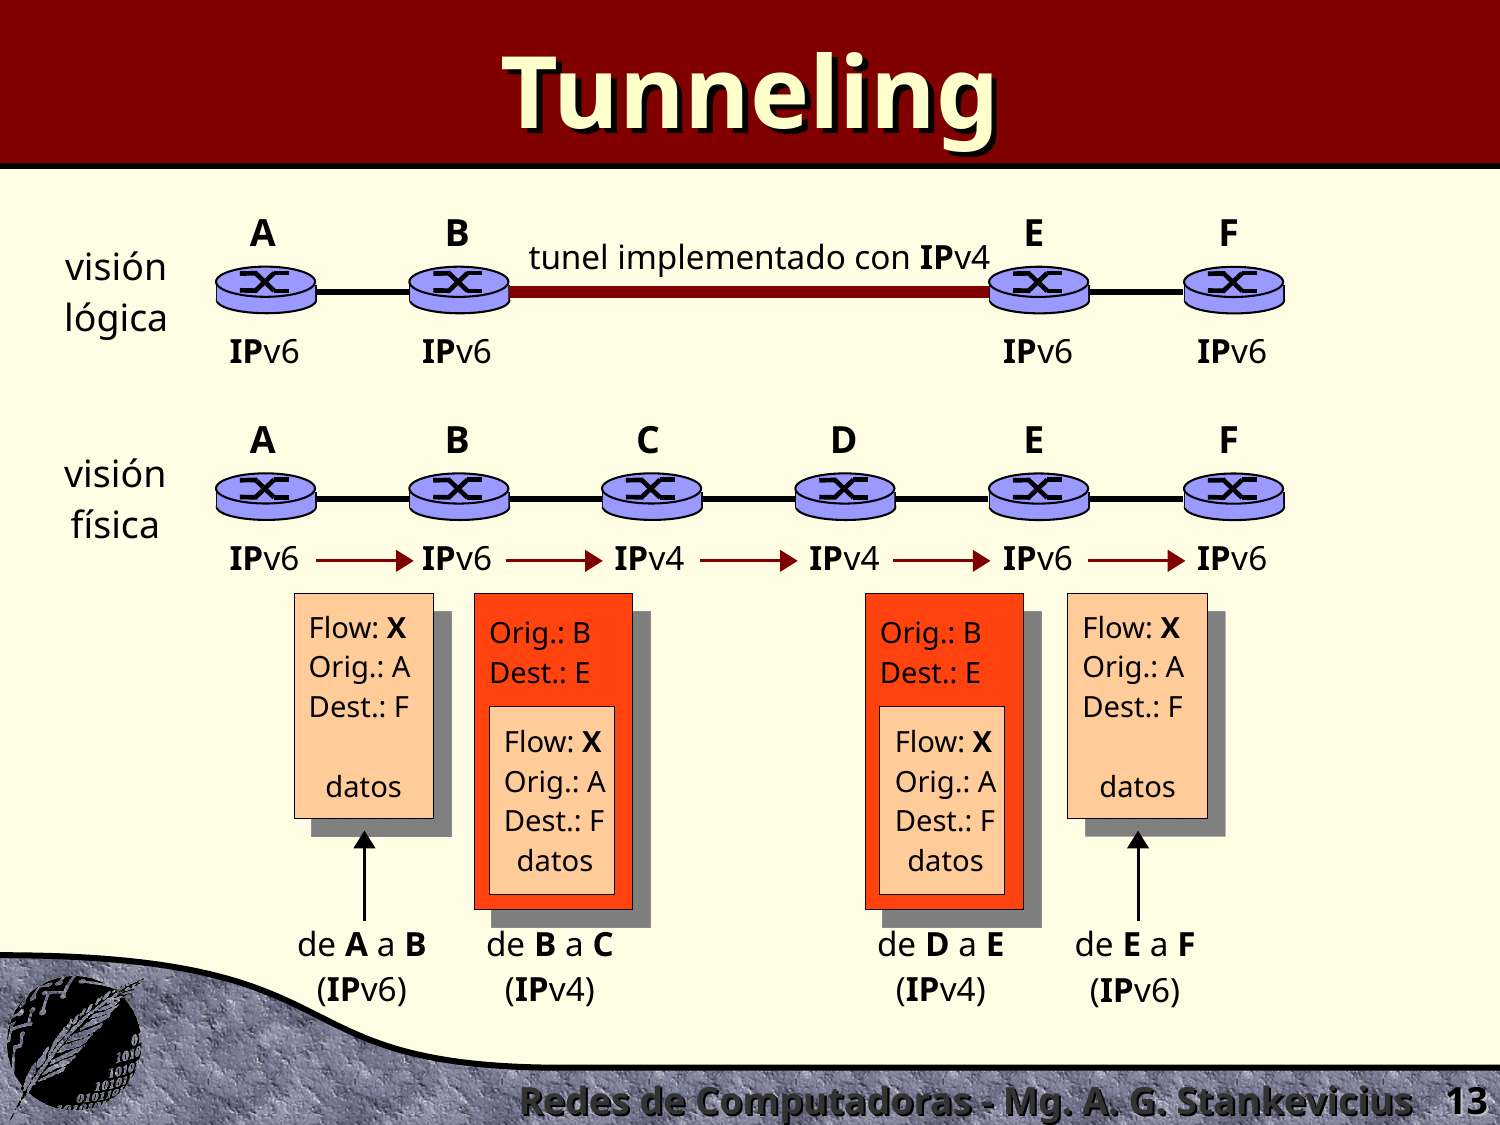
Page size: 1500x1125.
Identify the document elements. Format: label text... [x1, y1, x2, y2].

text_box F [1203, 406, 1256, 474]
text_box Orig.: B Dest.: E [865, 593, 1024, 910]
text_box IPv6 [988, 320, 1091, 383]
text_box de E a F (IPv6) [1059, 913, 1216, 1022]
text_box A [234, 406, 293, 474]
text_box IPv6 [1182, 320, 1285, 383]
text_box [216, 267, 316, 314]
text_box tunel implementado con IPv4 [513, 226, 988, 288]
text_box IPv6 [407, 527, 510, 589]
text_box IPv6 [214, 320, 318, 383]
picture [1047, 1100, 1054, 1110]
text_box Orig.: B Dest.: E [474, 593, 633, 910]
text_box B [429, 406, 484, 474]
text_box de D a E (IPv4) [862, 913, 1023, 1022]
text_box IPv6 [1182, 527, 1285, 589]
text_box IPv6 [214, 527, 318, 589]
text_box [1183, 474, 1284, 521]
text_box IPv6 [407, 320, 510, 383]
text_box Flow: X Orig.: A Dest.: F datos [489, 706, 615, 895]
text_box IPv4 [599, 527, 702, 589]
text_box F [1203, 199, 1256, 267]
picture [790, 1100, 795, 1110]
text_box de B a C (IPv4) [471, 913, 628, 1022]
text_box [602, 474, 702, 520]
picture [0, 959, 1500, 1125]
text_box IPv6 [988, 527, 1091, 589]
text_box [989, 267, 1089, 314]
text_box D [814, 406, 872, 474]
text_box [1184, 267, 1284, 314]
title Tunneling [15, 5, 1485, 160]
text_box [409, 474, 510, 520]
text_box [215, 474, 316, 520]
text_box E [1008, 406, 1062, 474]
text_box [989, 474, 1089, 521]
text_box B [429, 199, 484, 267]
text_box visión lógica [49, 232, 178, 353]
text_box Flow: X Orig.: A Dest.: F datos [294, 593, 434, 819]
text_box IPv4 [794, 527, 897, 589]
text_box A [235, 199, 293, 267]
text_box Flow: X Orig.: A Dest.: F datos [879, 706, 1005, 895]
text_box E [1008, 199, 1062, 267]
text_box Flow: X Orig.: A Dest.: F datos [1067, 593, 1208, 819]
text_box visión física [49, 439, 176, 560]
text_box [409, 267, 510, 314]
text_box de A a B (IPv6) [282, 913, 443, 1022]
text_box [795, 474, 896, 520]
text_box C [621, 406, 675, 474]
